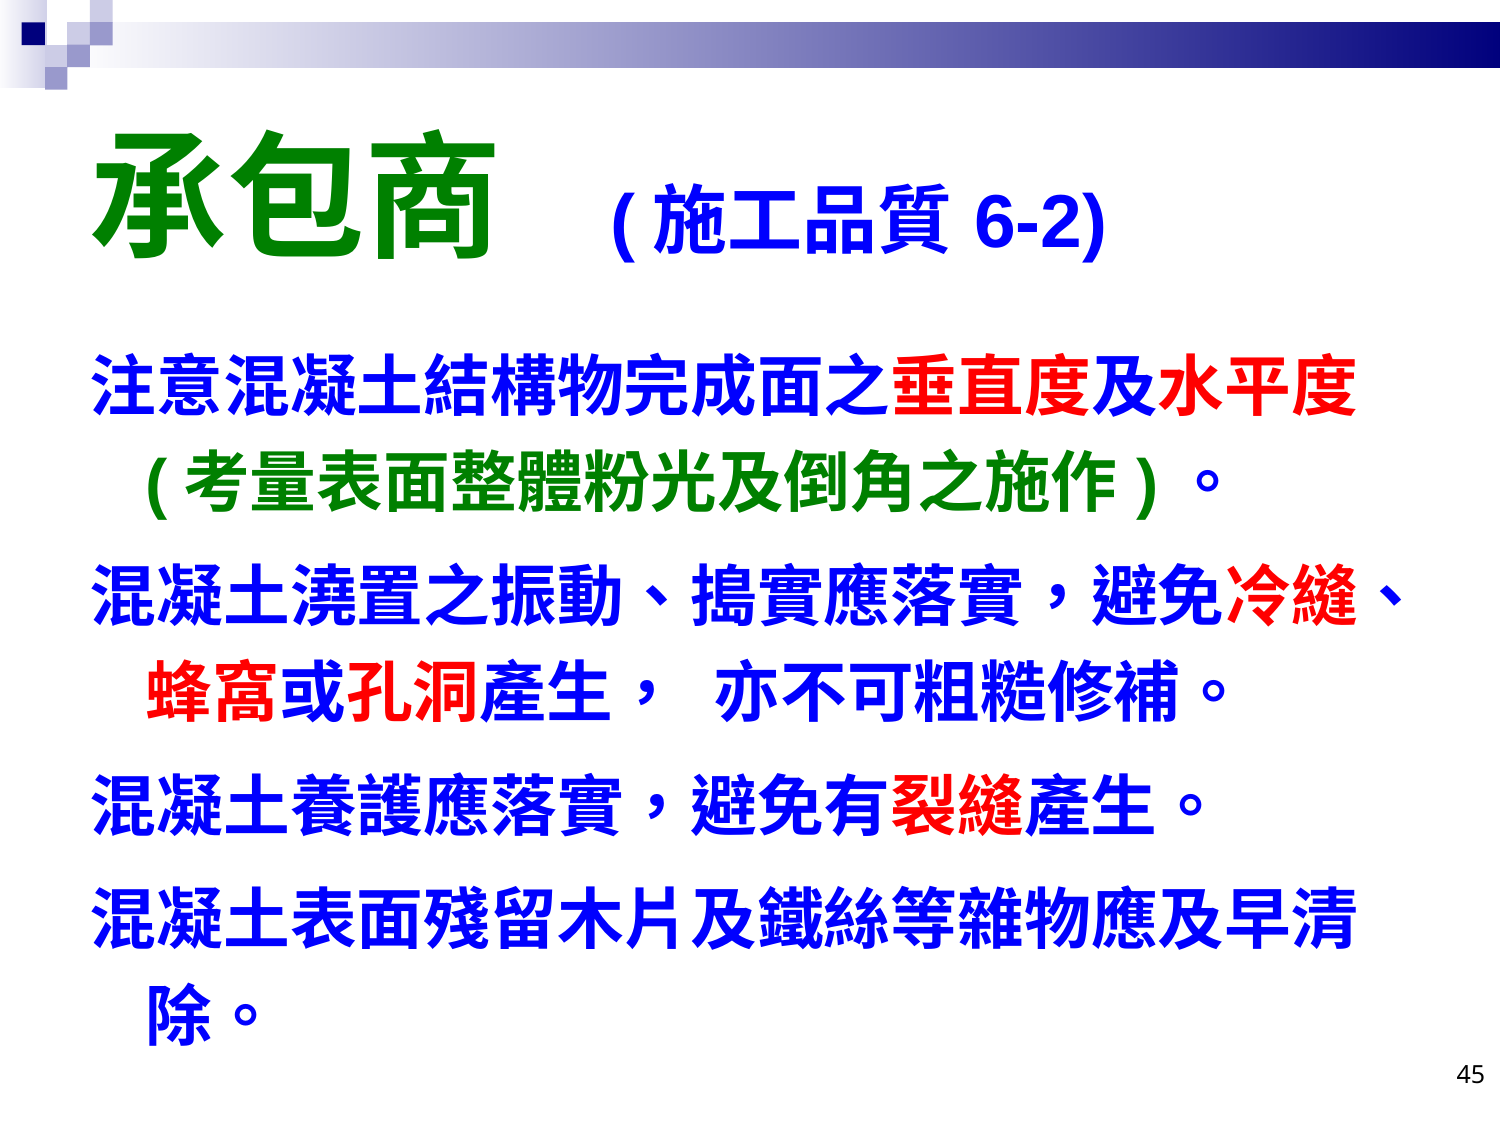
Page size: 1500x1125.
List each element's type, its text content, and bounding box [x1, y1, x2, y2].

list 注意混凝土結構物完成面之垂直度及水平度(考量表面整體粉光及倒角之施作)。 混凝土澆置之振動、搗實應落實，避免冷縫、蜂窩或孔洞產生， 亦不可粗糙修補。 混凝土養護應落實，避免有裂縫產生。 混凝土表面殘留木片及鐵絲等雜物應及早清除。 [74, 324, 1426, 964]
title 承包商 (施工品質6-2) [74, 75, 1426, 300]
text_box <number> [1149, 1025, 1500, 1101]
